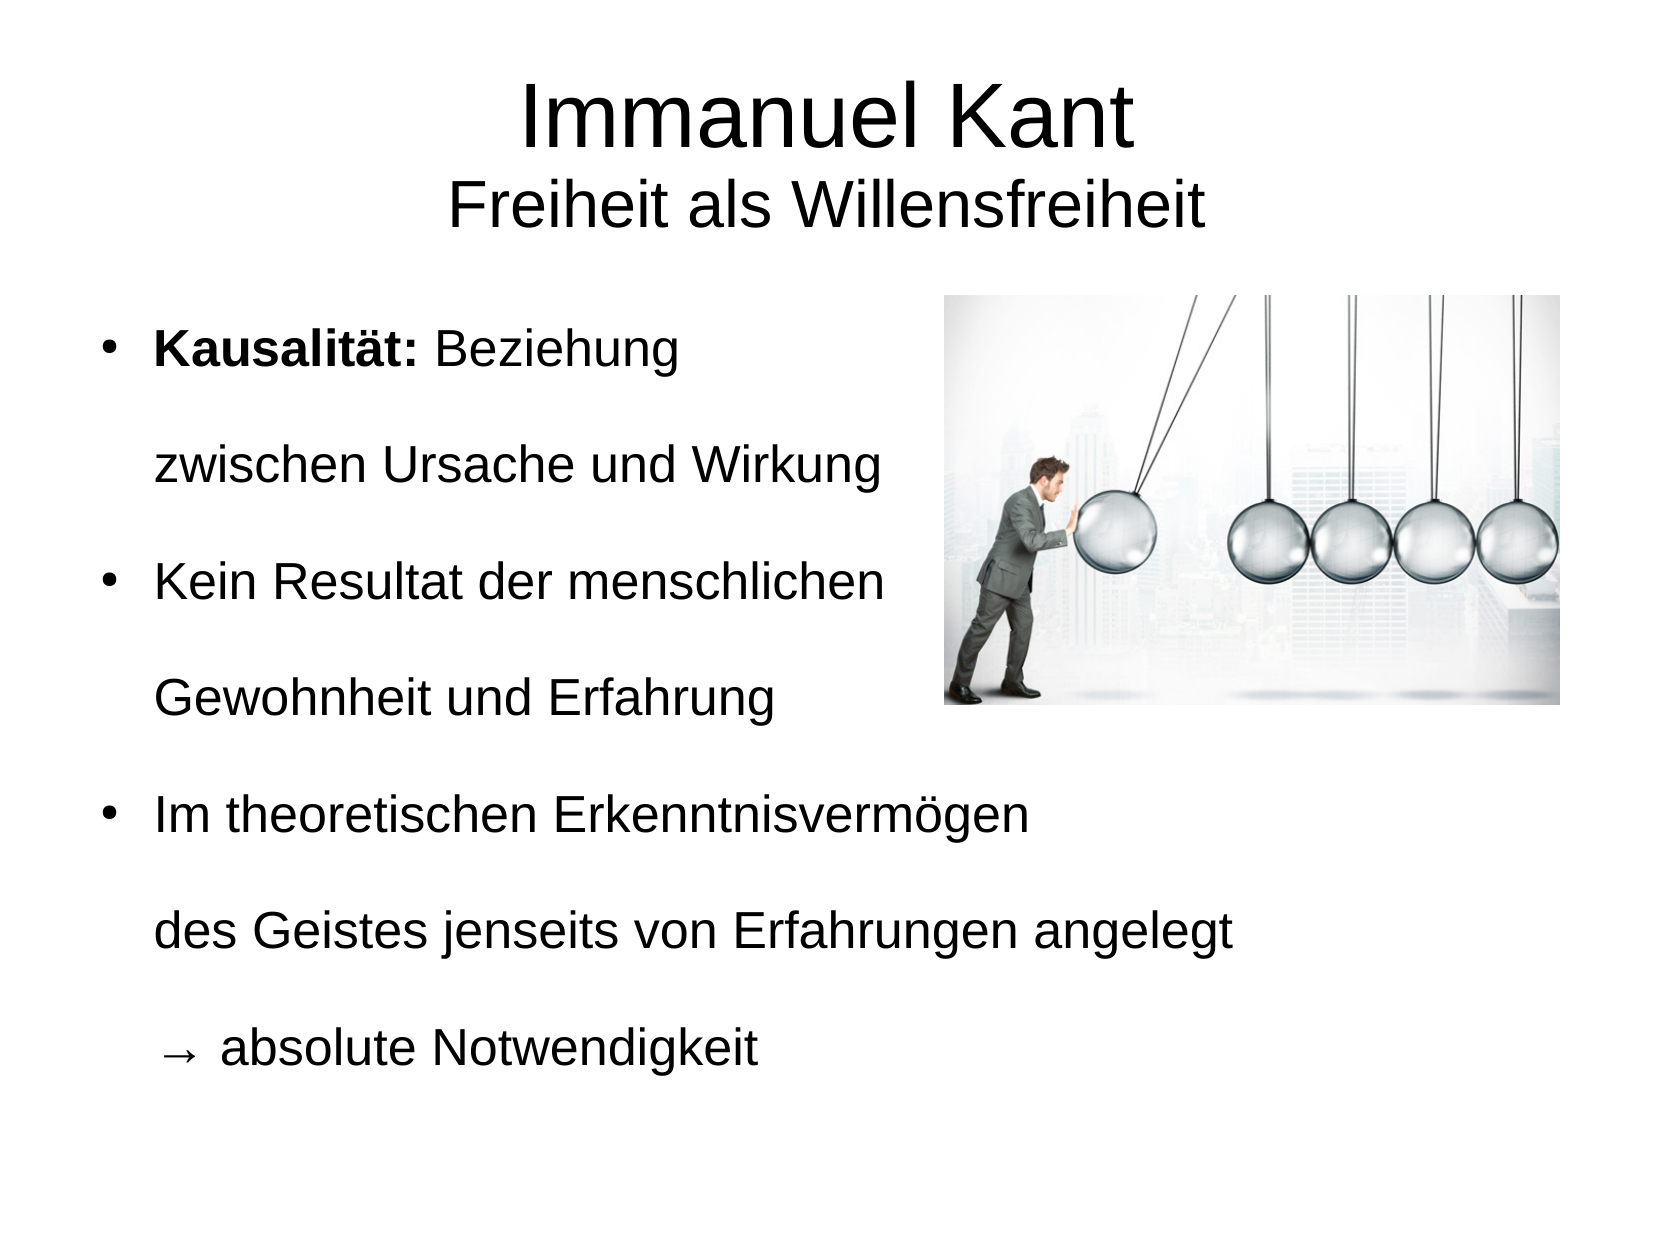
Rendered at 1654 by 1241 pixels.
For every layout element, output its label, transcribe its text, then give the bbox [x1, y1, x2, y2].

title Immanuel Kant Freiheit als Willensfreiheit [82, 49, 1571, 257]
list Kausalität: Beziehung zwischen Ursache und Wirkung Kein Resultat der menschlichen Gewohnheit und Erfahrung Im theoretischen Erkenntnisvermögen des Geistes jenseits von Erfahrungen angelegt → absolute Notwendigkeit [82, 290, 1571, 1087]
picture [944, 295, 1560, 705]
